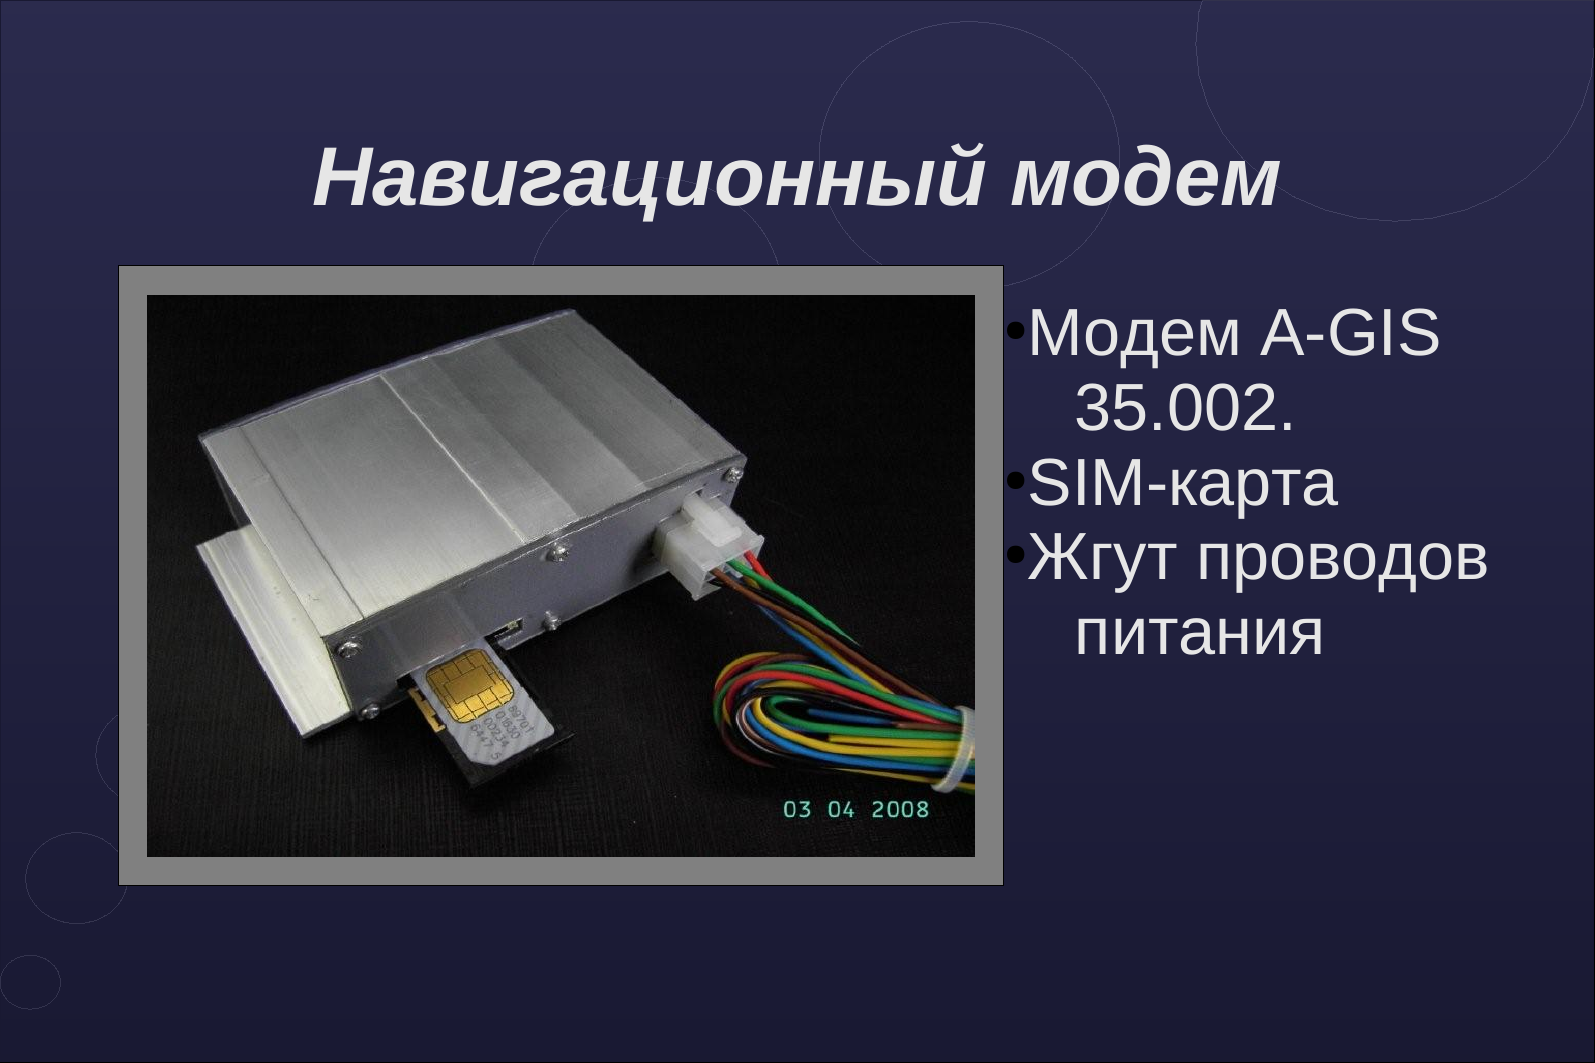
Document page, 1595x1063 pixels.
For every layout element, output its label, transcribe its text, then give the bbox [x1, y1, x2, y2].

title Навигационный модем [118, 88, 1477, 266]
text_box [118, 265, 1004, 886]
list Модем A-GIS 35.002. SIM-карта Жгут проводов питания [1003, 295, 1515, 951]
picture [147, 295, 975, 857]
